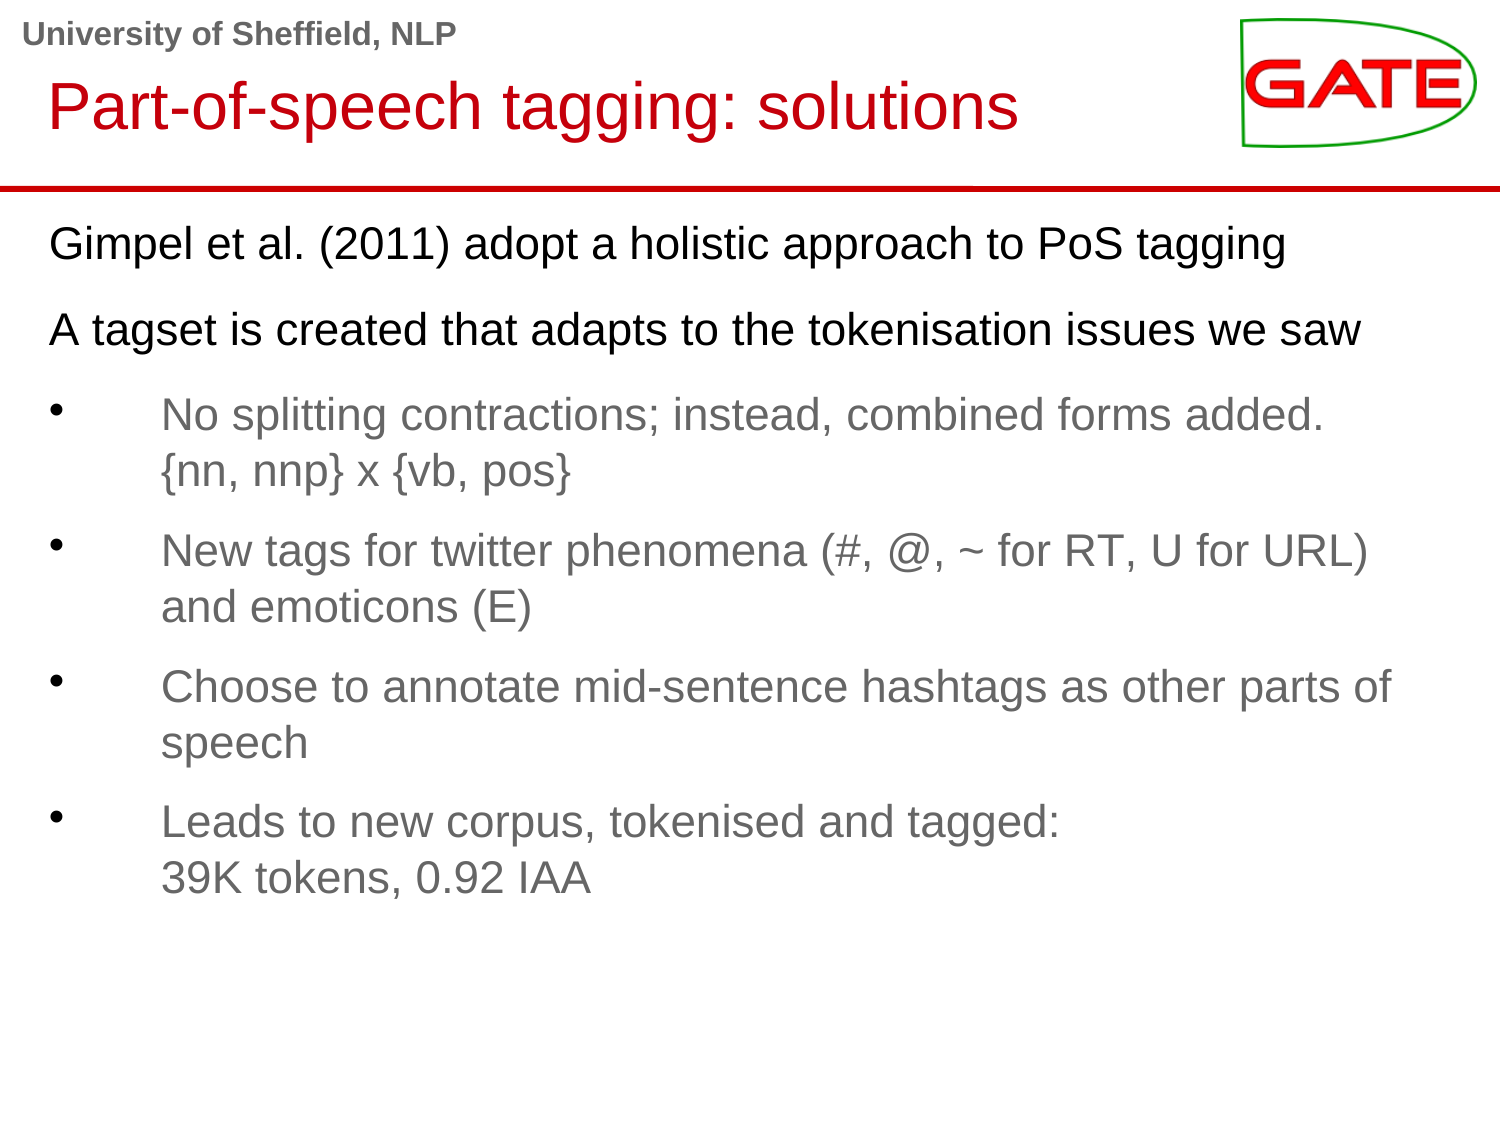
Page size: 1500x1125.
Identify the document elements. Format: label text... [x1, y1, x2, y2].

text_box Part-of-speech tagging: solutions [47, 47, 1267, 168]
text_box Gimpel et al. (2011) adopt a holistic approach to PoS tagging A tagset is created that adapts to the tokenisation issues we saw No splitting contractions; instead, combined forms added. {nn, nnp} x {vb, pos} New tags for twitter phenomena (#, @, ~ for RT, U for URL) and emoticons (E) Choose to annotate mid-sentence hashtags as other parts of speech Leads to new corpus, tokenised and tagged: 39K tokens, 0.92 IAA [47, 212, 1430, 1064]
picture [1240, 18, 1477, 148]
